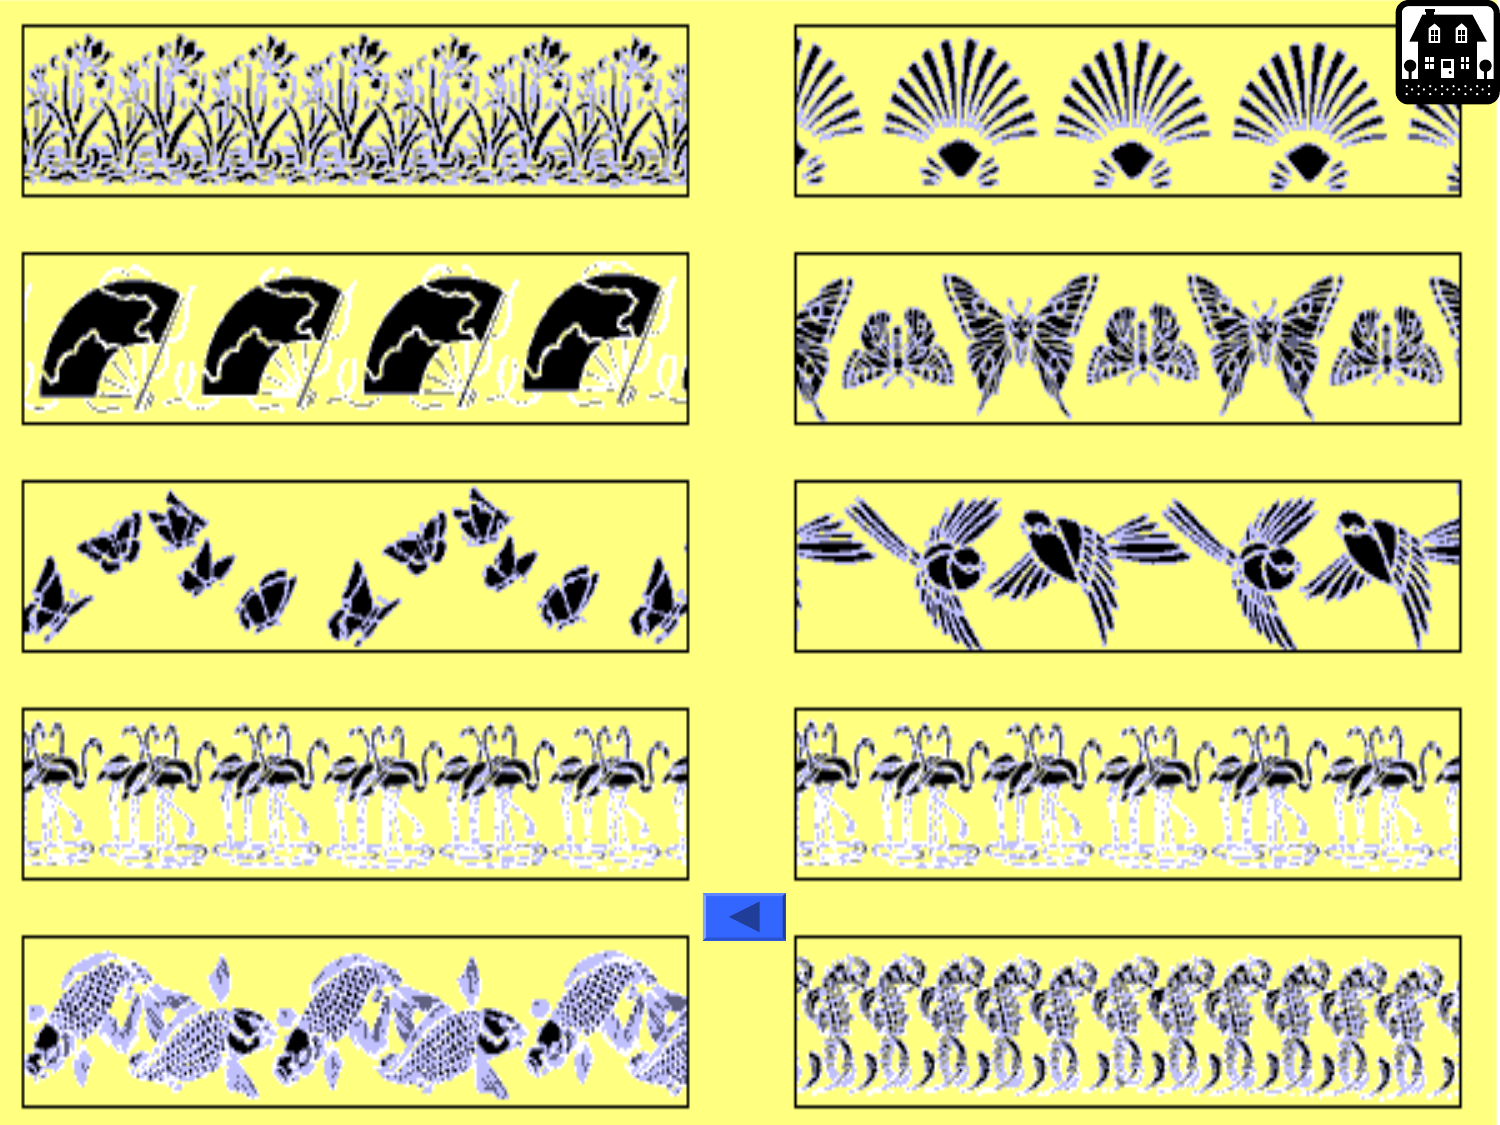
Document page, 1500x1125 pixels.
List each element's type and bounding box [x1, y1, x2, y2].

text_box [704, 893, 786, 941]
picture [0, 0, 1500, 1125]
